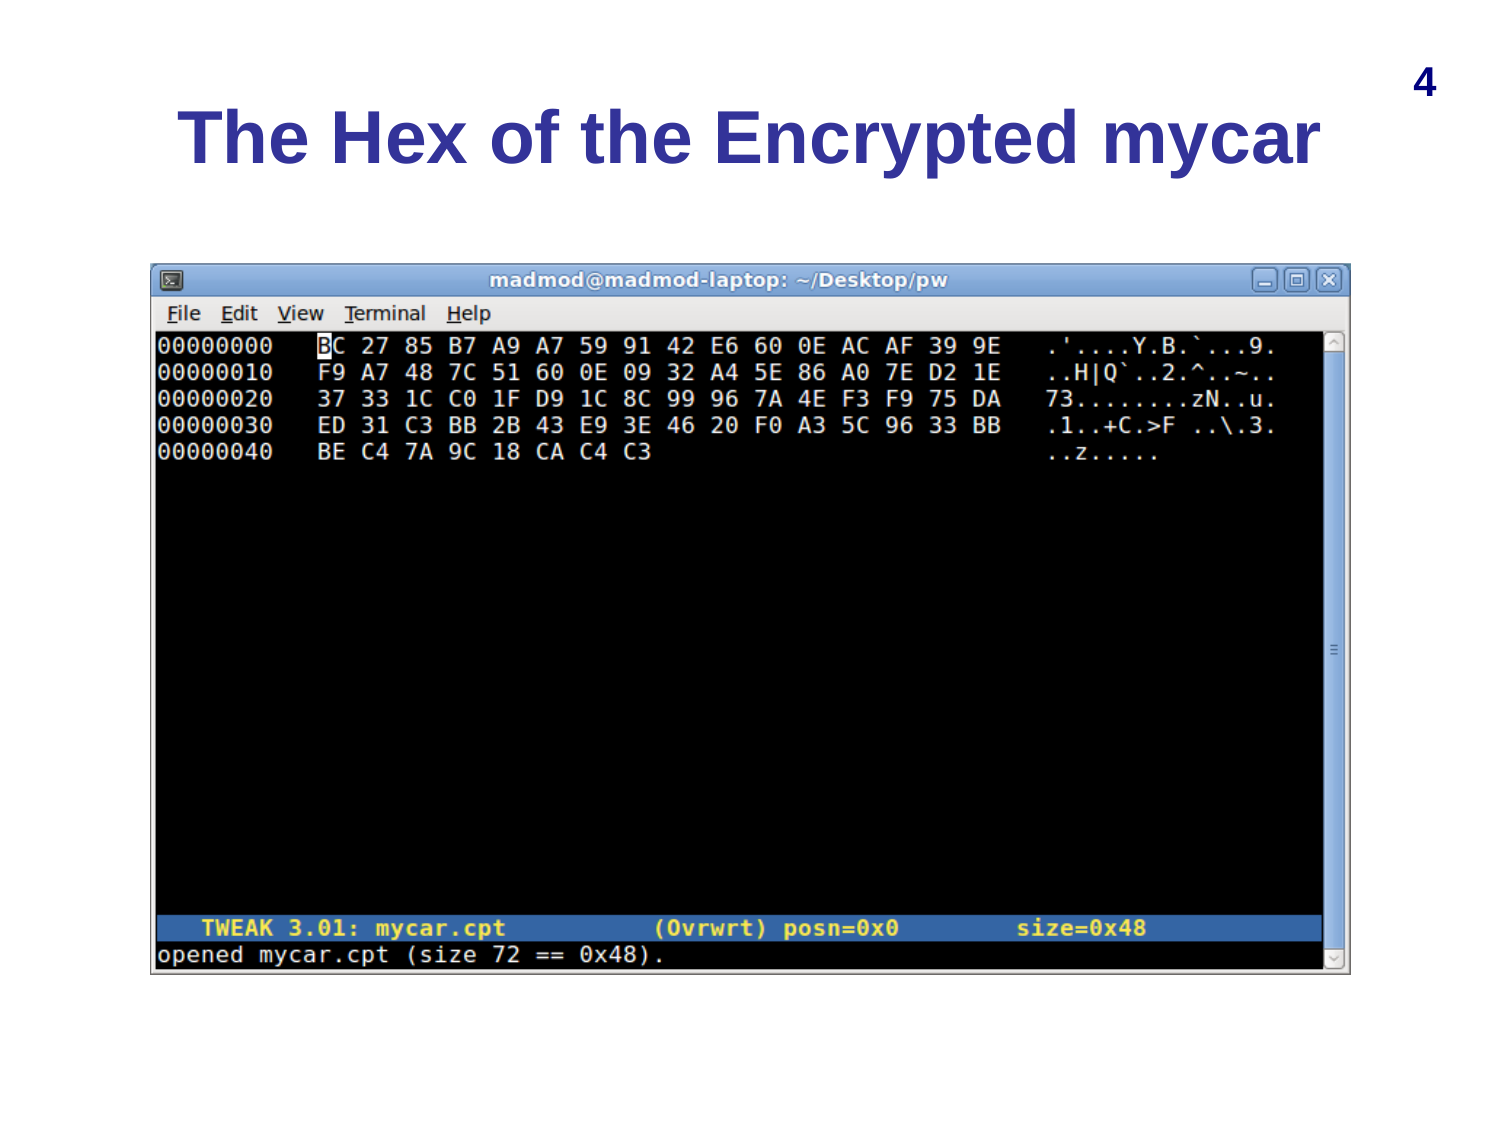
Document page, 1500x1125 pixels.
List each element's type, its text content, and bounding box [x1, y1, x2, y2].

picture [150, 262, 1351, 976]
title The Hex of the Encrypted mycar [150, 88, 1351, 188]
text_box 4 [1387, 47, 1463, 113]
